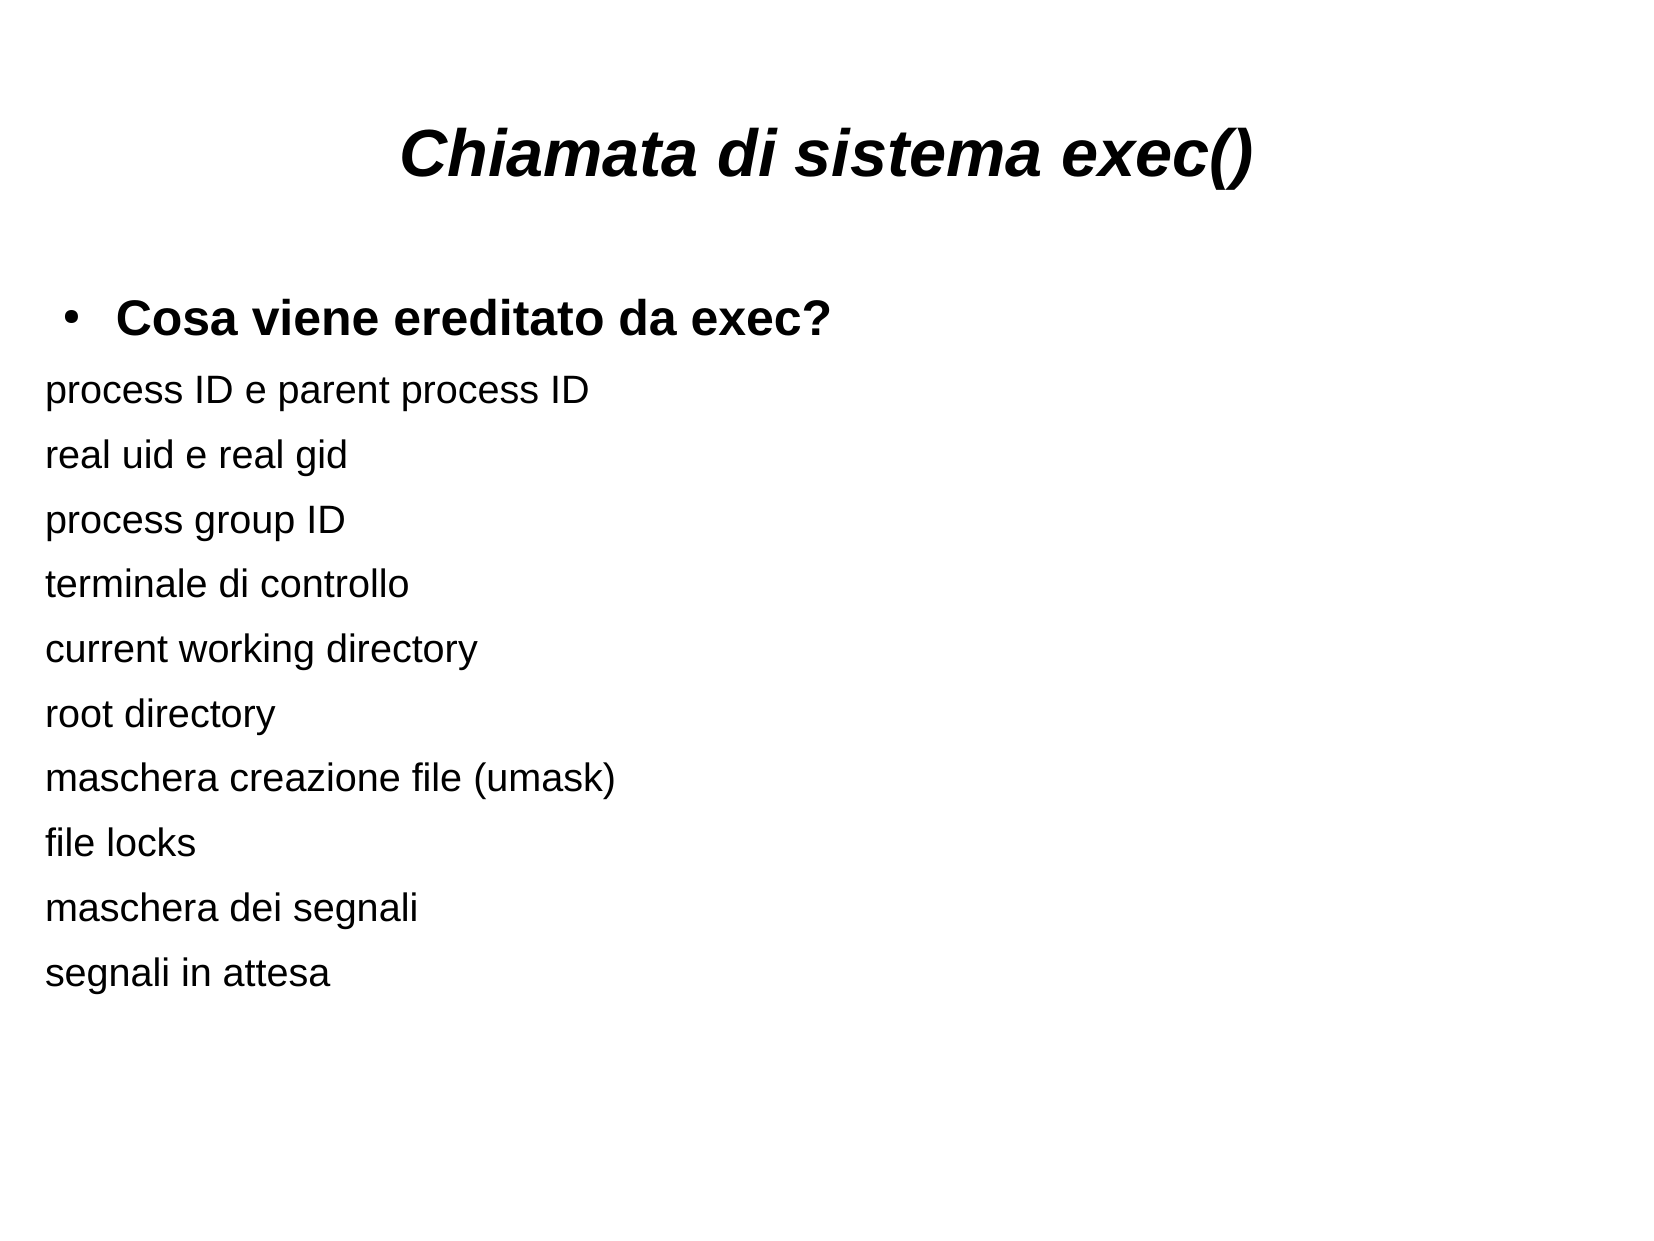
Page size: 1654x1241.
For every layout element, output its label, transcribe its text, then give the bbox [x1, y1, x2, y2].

title Chiamata di sistema exec() [82, 49, 1571, 257]
list Cosa viene ereditato da exec? process ID e parent process ID real uid e real gid process group ID terminale di controllo current working directory root directory maschera creazione file (umask) file locks maschera dei segnali segnali in attesa [45, 290, 1621, 1171]
